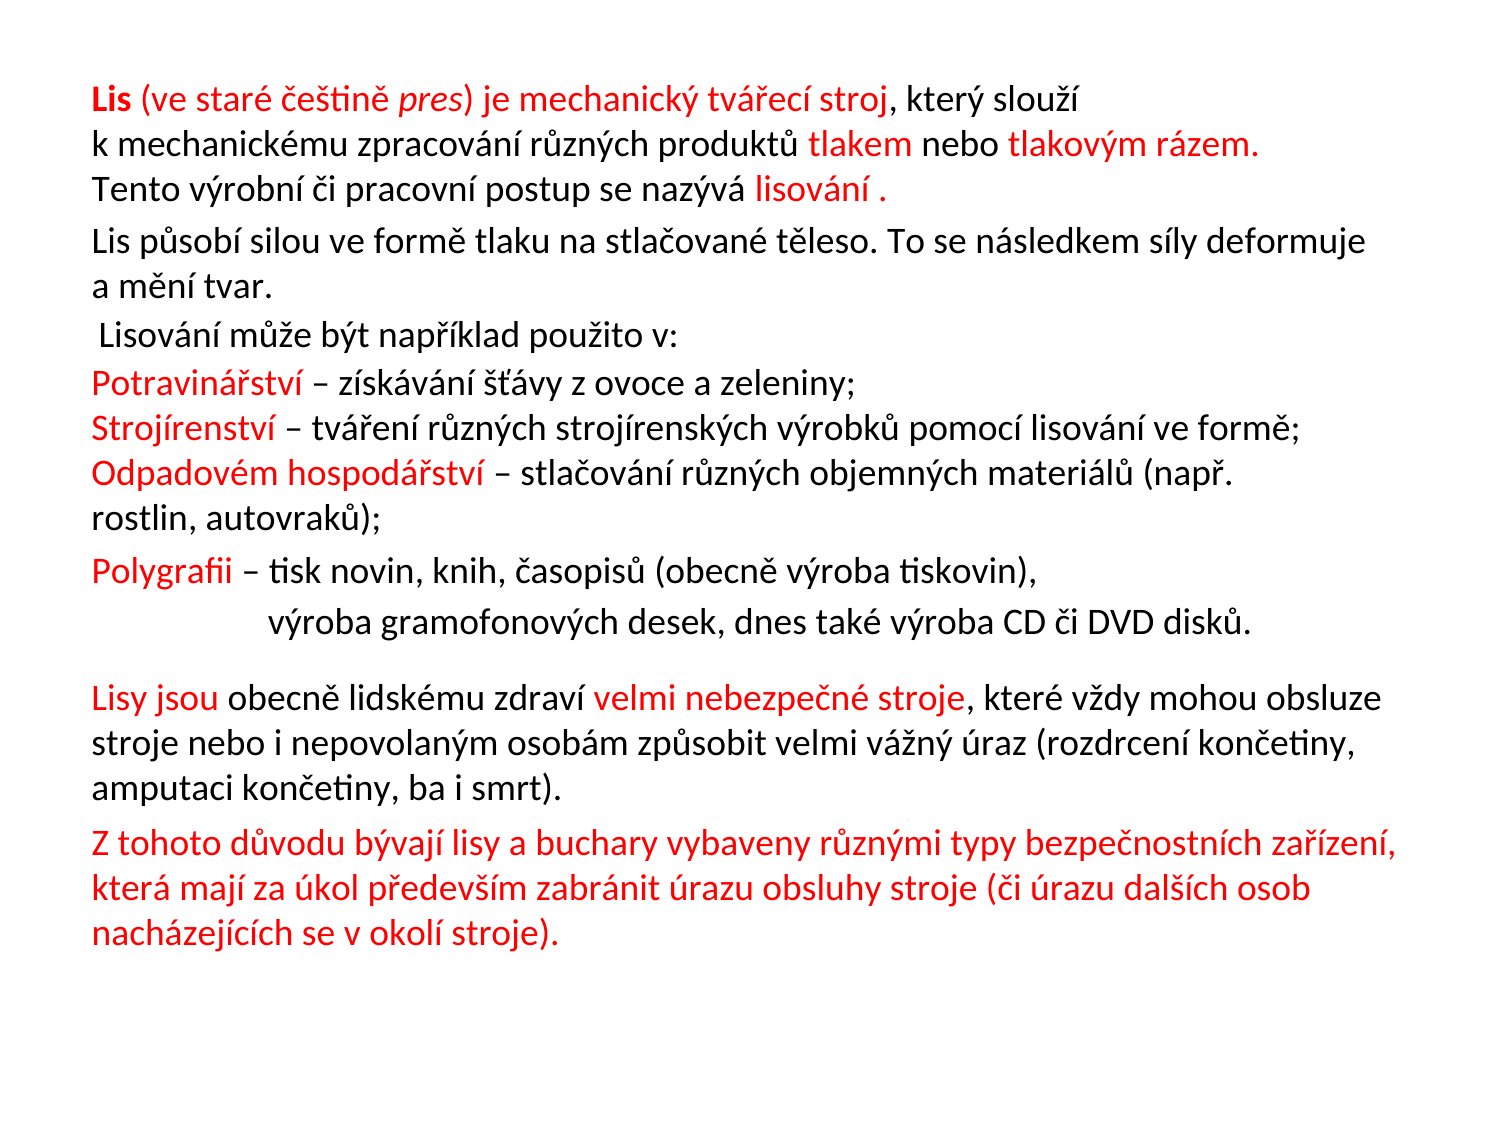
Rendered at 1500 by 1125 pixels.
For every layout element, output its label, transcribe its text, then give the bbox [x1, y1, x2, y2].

text_box Z tohoto důvodu bývají lisy a buchary vybaveny různými typy bezpečnostních zařízení, která mají za úkol především zabránit úrazu obsluhy stroje (či úrazu dalších osob nacházejících se v okolí stroje). [76, 810, 1459, 962]
text_box Lisování může být například použito v: [83, 302, 695, 349]
text_box Potravinářství – získávání šťávy z ovoce a zeleniny; Strojírenství – tváření různých strojírenských výrobků pomocí lisování ve formě; Odpadovém hospodářství – stlačování různých objemných materiálů (např. rostlin, autovraků); [76, 349, 1329, 543]
text_box Lis působí silou ve formě tlaku na stlačované těleso. To se následkem síly deformuje a mění tvar. [76, 207, 1388, 314]
text_box Lisy jsou obecně lidskému zdraví velmi nebezpečné stroje, které vždy mohou obsluze stroje nebo i nepovolaným osobám způsobit velmi vážný úraz (rozdrcení končetiny, amputaci končetiny, ba i smrt). [76, 665, 1471, 816]
text_box Lis (ve staré češtině pres) je mechanický tvářecí stroj, který slouží k mechanickému zpracování různých produktů tlakem nebo tlakovým rázem. Tento výrobní či pracovní postup se nazývá lisování . [76, 66, 1329, 207]
text_box výroba gramofonových desek, dnes také výroba CD či DVD disků. [236, 543, 1500, 740]
text_box Polygrafii – tisk novin, knih, časopisů (obecně výroba tiskovin), [76, 493, 1247, 600]
